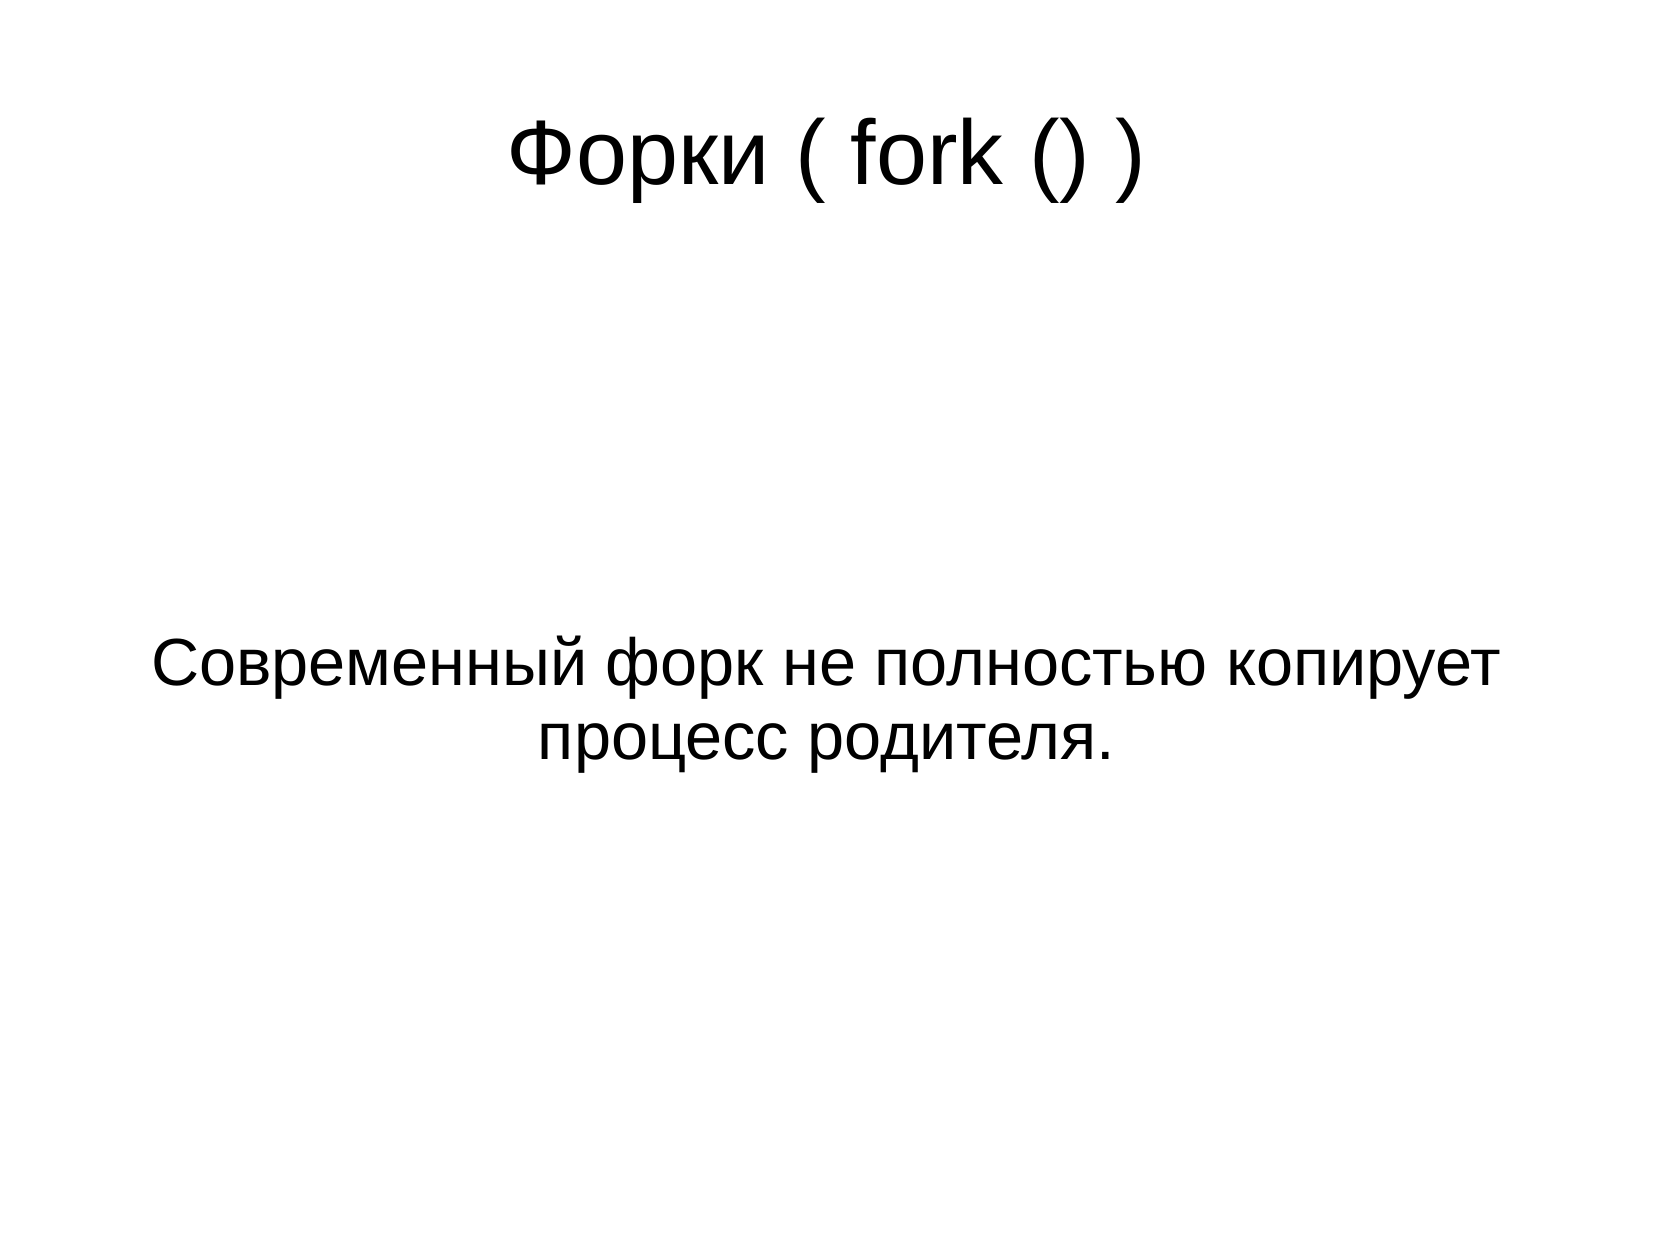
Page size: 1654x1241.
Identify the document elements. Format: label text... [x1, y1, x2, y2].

title Форки ( fork () ) [82, 49, 1571, 257]
text_box Современный форк не полностью копирует процесс родителя. [82, 297, 1571, 1102]
